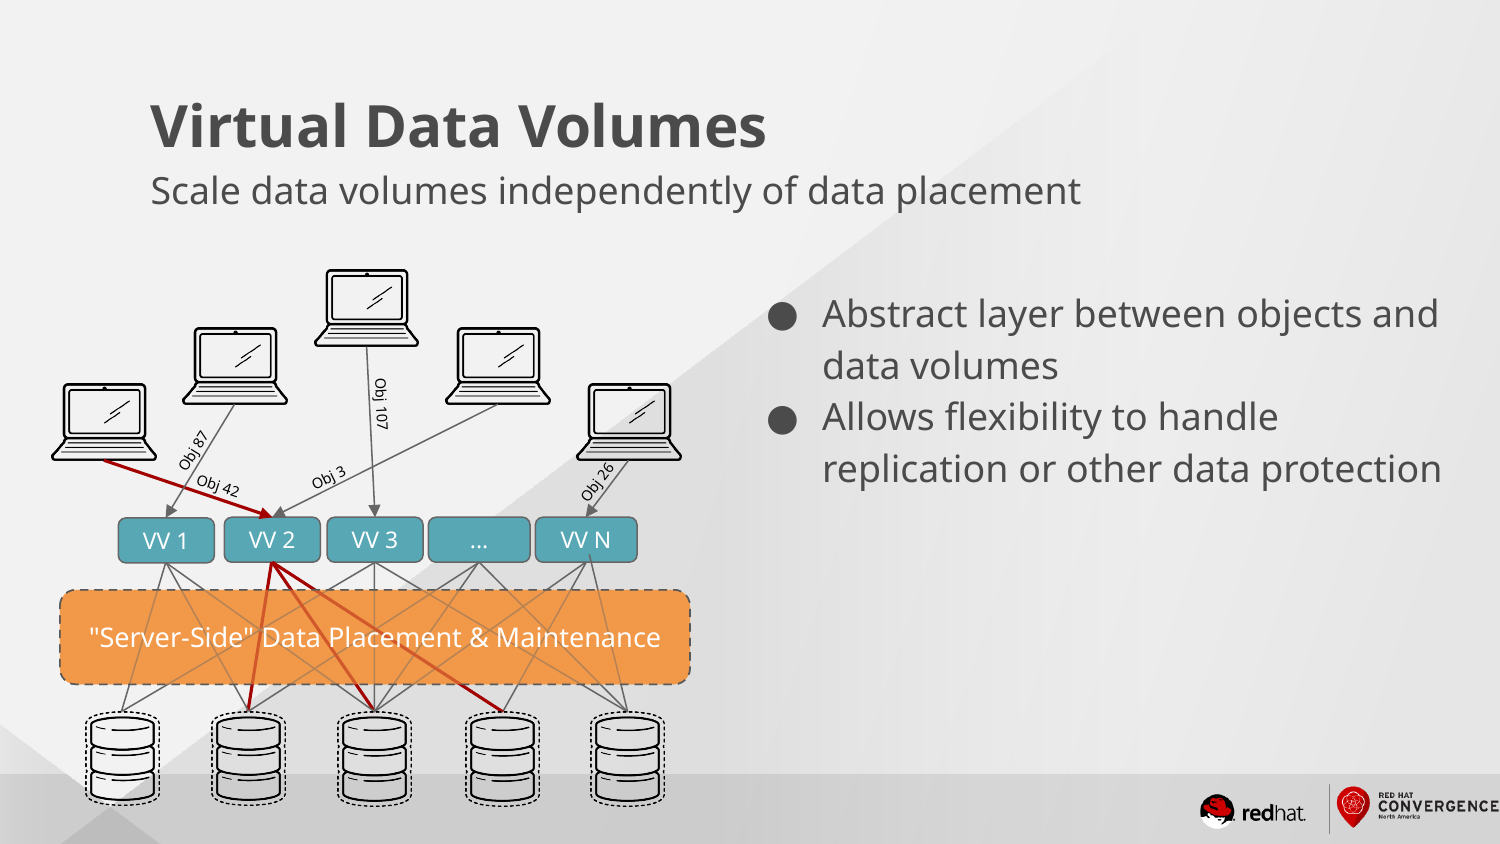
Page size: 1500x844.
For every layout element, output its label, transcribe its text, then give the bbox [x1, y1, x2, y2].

text_box Obj 26 [546, 427, 637, 530]
text_box Obj 3 [272, 433, 380, 511]
text_box Virtual Data Volumes [135, 0, 1365, 152]
text_box VV 3 [327, 517, 424, 563]
text_box Obj 87 [146, 395, 230, 501]
text_box "Server-Side" Data Placement & Maintenance [59, 589, 690, 685]
picture [0, 0, 1500, 844]
text_box Obj 107 [367, 352, 409, 456]
text_box VV 1 [118, 517, 215, 563]
text_box ... [428, 517, 531, 563]
text_box VV N [535, 517, 638, 563]
text_box Abstract layer between objects and data volumes Allows flexibility to handle replication or other data protection [732, 268, 1461, 702]
text_box Scale data volumes independently of data placement [135, 152, 1365, 207]
text_box Obj 42 [185, 456, 273, 513]
text_box VV 2 [224, 517, 321, 563]
